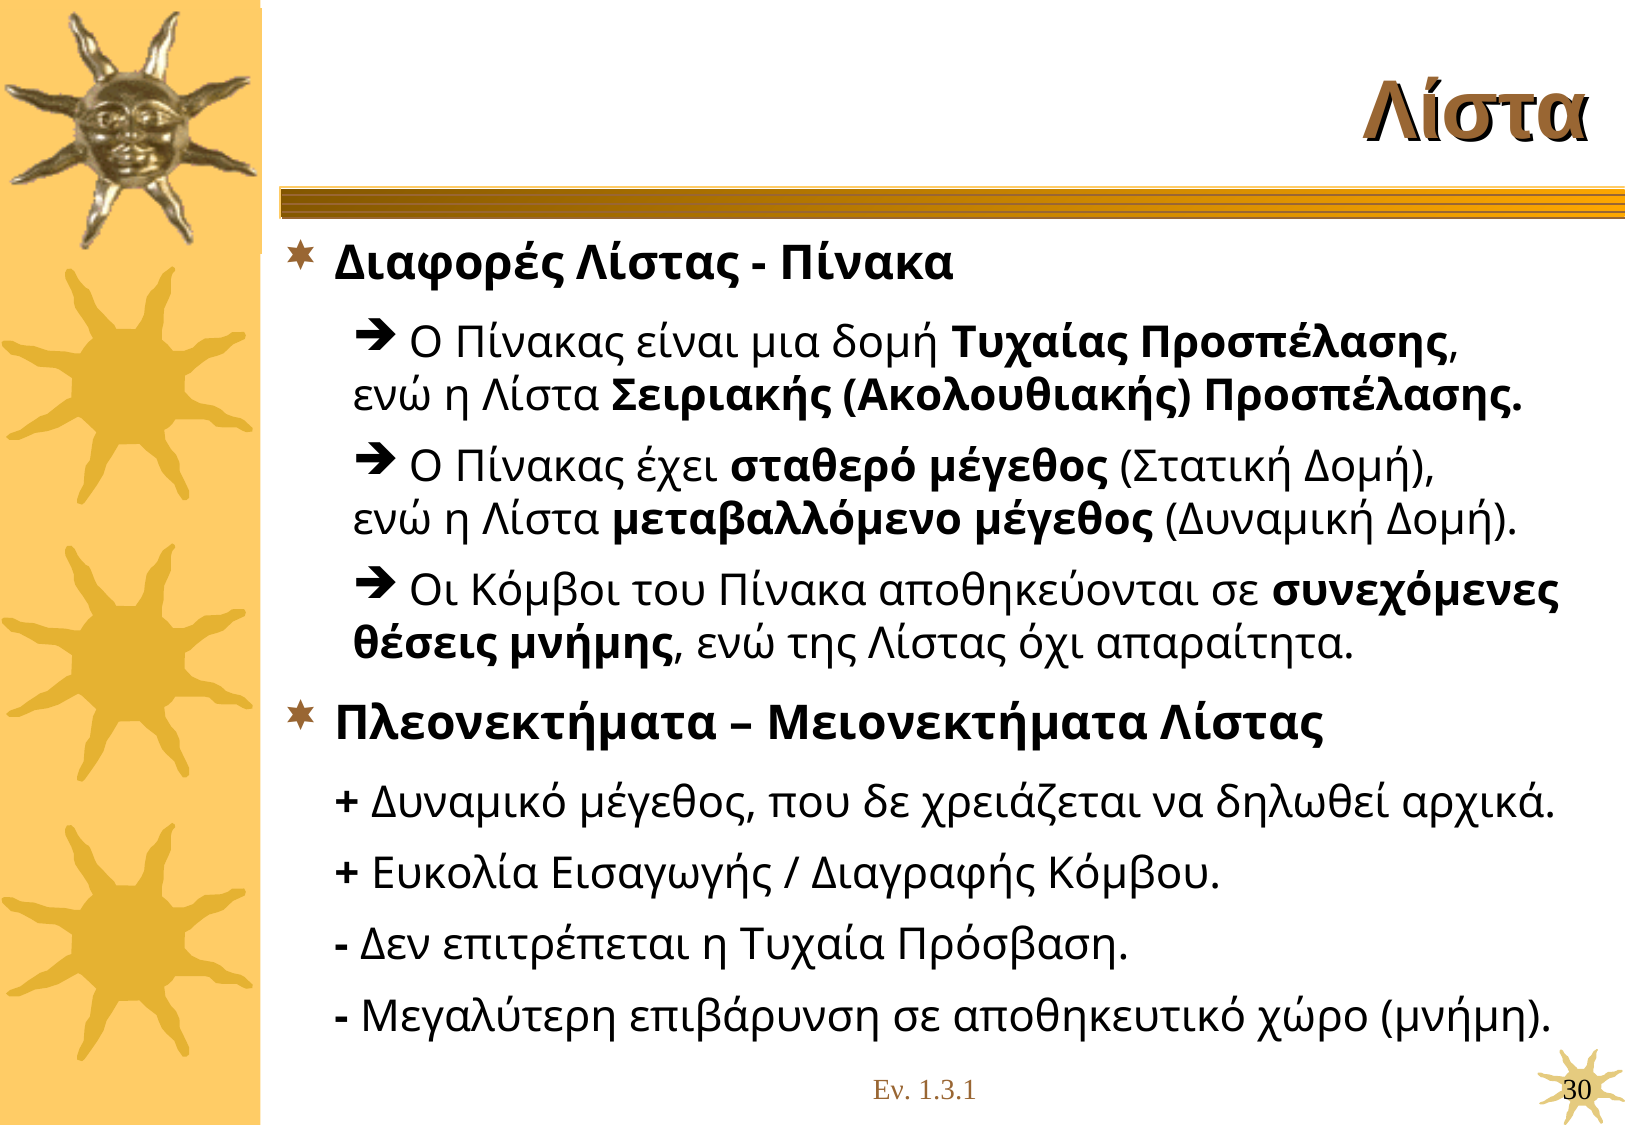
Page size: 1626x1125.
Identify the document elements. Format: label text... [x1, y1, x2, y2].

text_box Λίστα [0, 0, 1625, 163]
text_box Διαφορές Λίστας - Πίνακα Ο Πίνακας είναι μια δομή Τυχαίας Προσπέλασης, ενώ η Λίστα Σειριακής (Ακολουθιακής) Προσπέλασης. Ο Πίνακας έχει σταθερό μέγεθος (Στατική Δομή), ενώ η Λίστα μεταβαλλόμενο μέγεθος (Δυναμική Δομή). Οι Κόμβοι του Πίνακα αποθηκεύονται σε συνεχόμενες θέσεις μνήμης, ενώ της Λίστας όχι απαραίτητα. Πλεονεκτήματα – Μειονεκτήματα Λίστας + Δυναμικό μέγεθος, που δε χρειάζεται να δηλωθεί αρχικά. + Ευκολία Εισαγωγής / Διαγραφής Κόμβου. - Δεν επιτρέπεται η Τυχαία Πρόσβαση. - Μεγαλύτερη επιβάρυνση σε αποθηκευτικό χώρο (μνήμη). [265, 224, 1625, 1123]
picture [1, 163, 262, 254]
